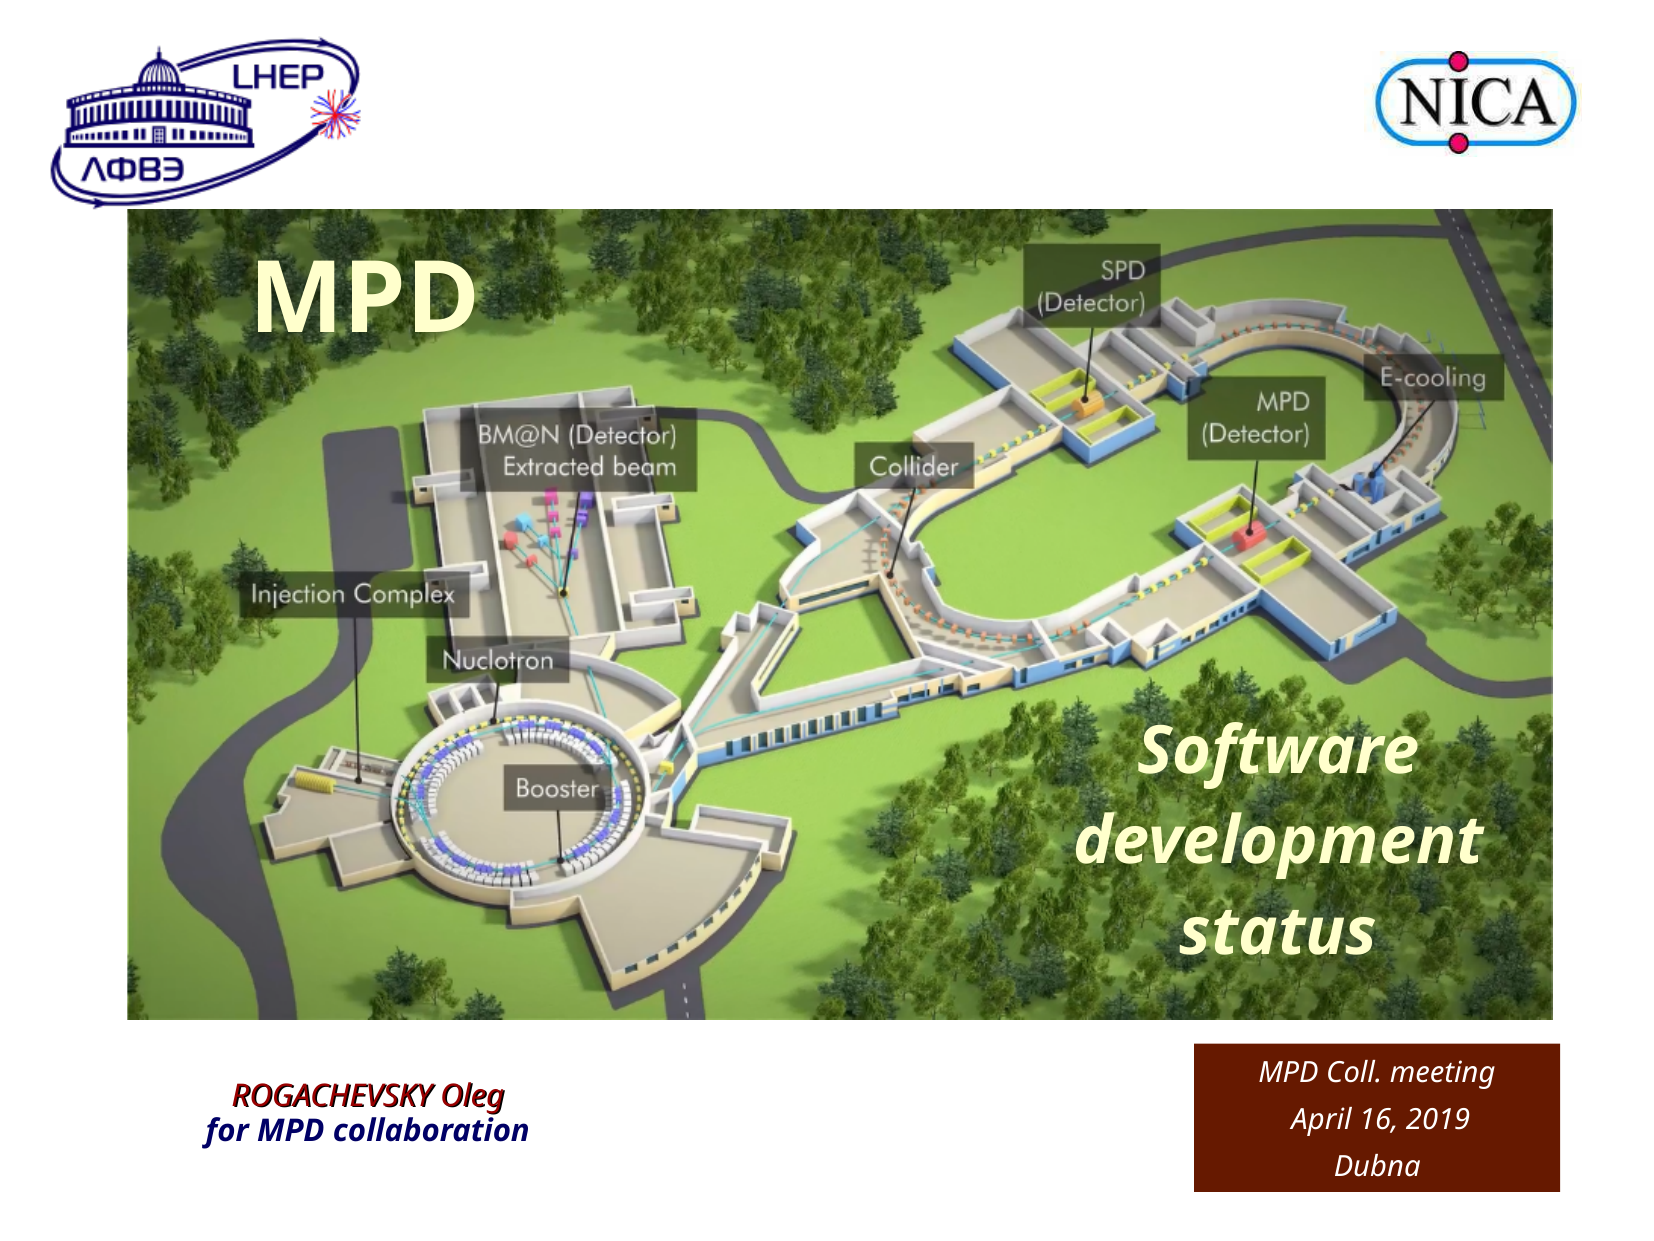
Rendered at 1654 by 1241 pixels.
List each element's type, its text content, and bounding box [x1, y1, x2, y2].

text_box ROGACHEVSKY Oleg for MPD collaboration [155, 1070, 546, 1156]
picture [1364, 51, 1582, 157]
text_box MPD Coll. meeting April 16, 2019 Dubna [1194, 1043, 1561, 1181]
picture [26, 21, 1553, 1021]
text_box Software development status [1056, 694, 1501, 1021]
text_box MPD [234, 218, 533, 474]
